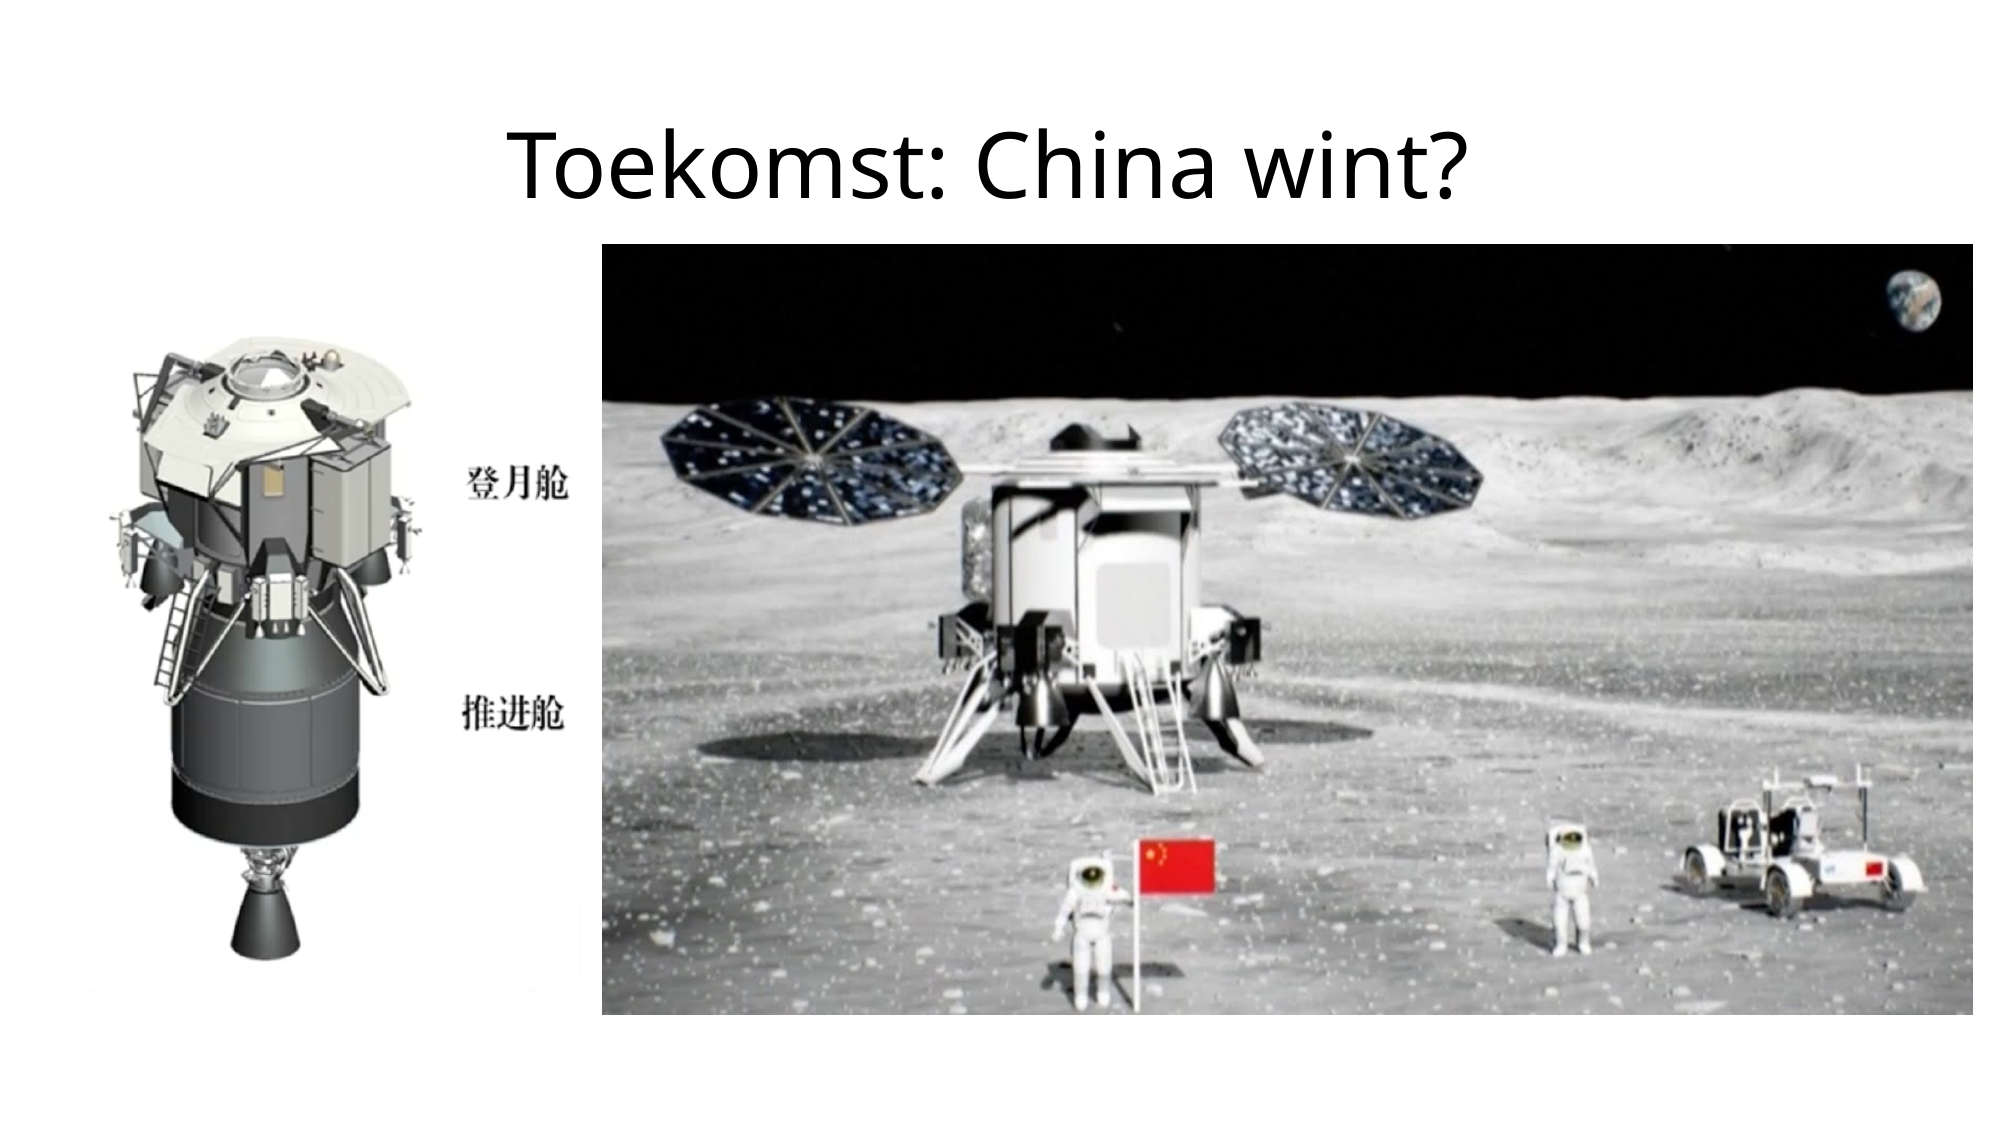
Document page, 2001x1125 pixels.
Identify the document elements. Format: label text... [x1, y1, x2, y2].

picture [602, 244, 1973, 1015]
picture [87, 277, 581, 992]
title Toekomst: China wint? [137, 59, 1863, 278]
